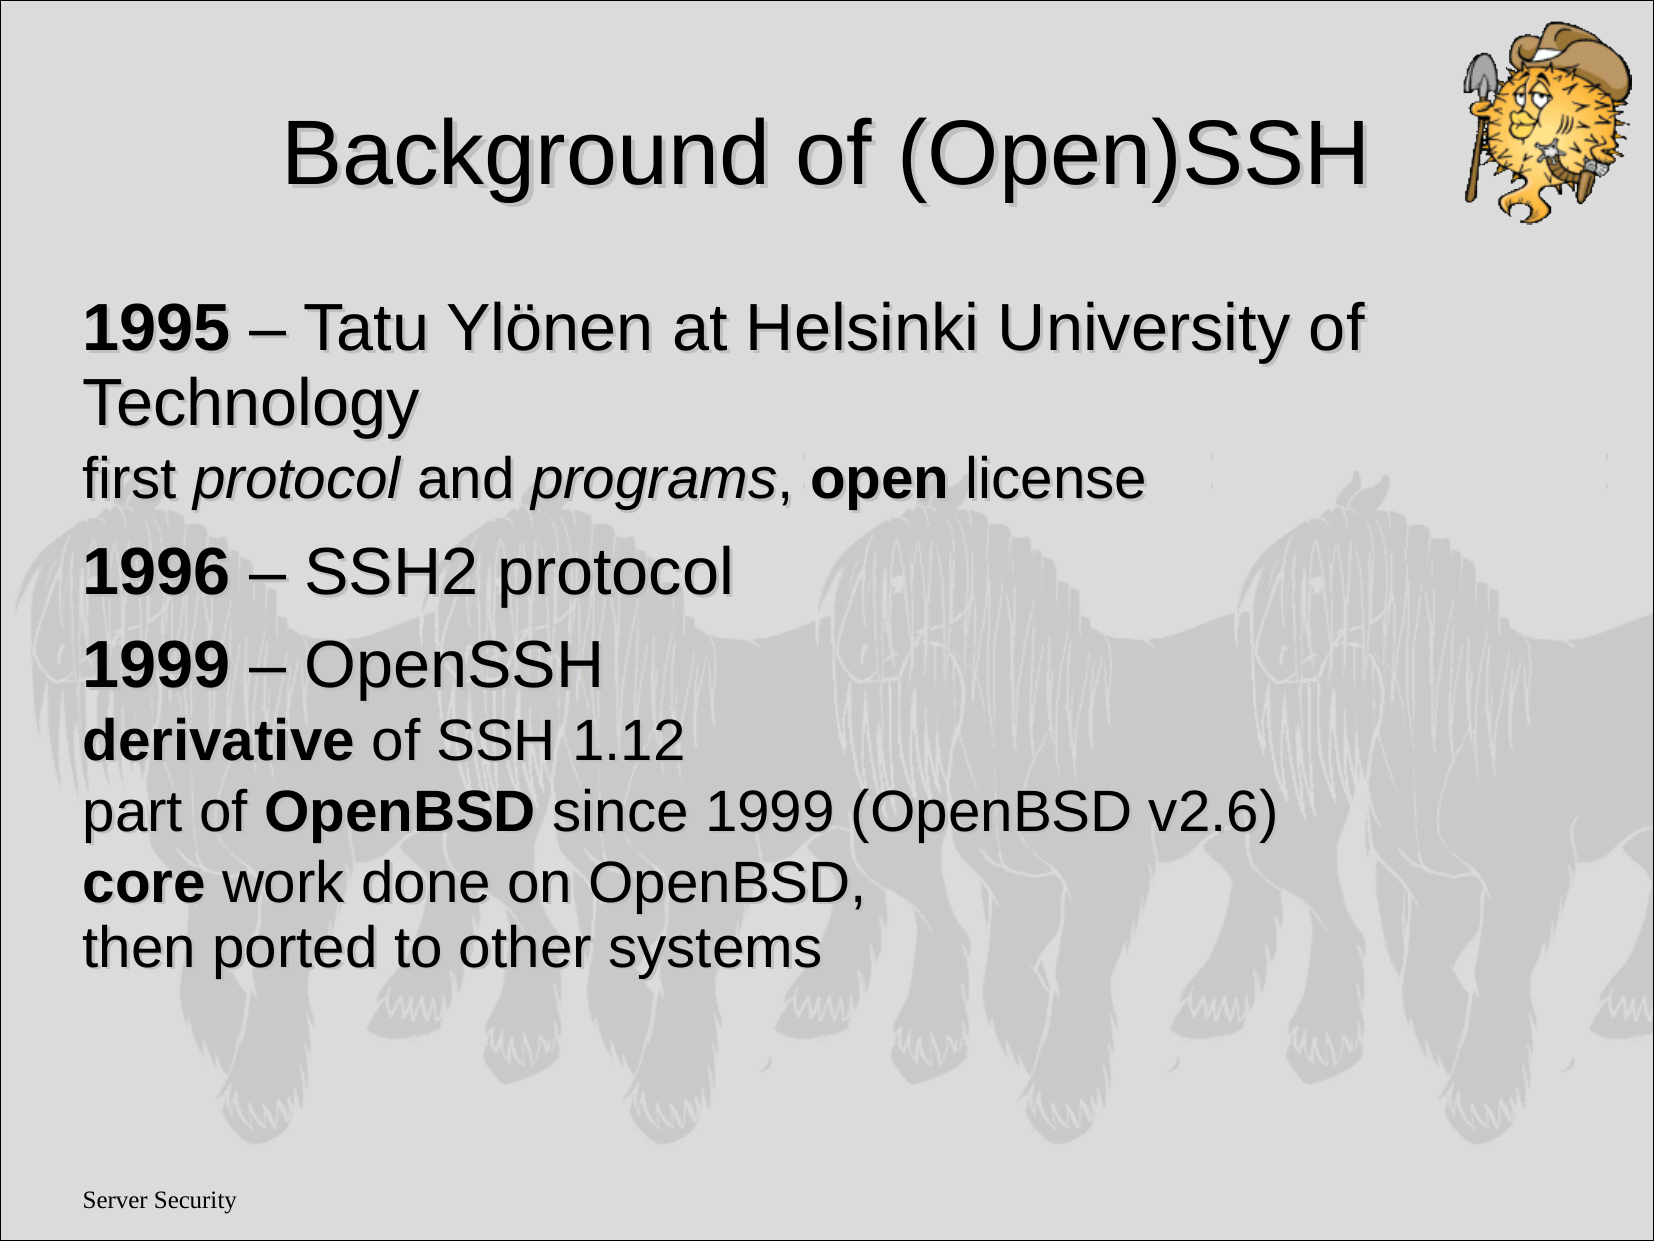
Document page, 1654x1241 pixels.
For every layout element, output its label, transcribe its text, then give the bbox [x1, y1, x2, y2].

title Background of (Open)SSH [82, 49, 1571, 257]
list 1995 – Tatu Ylönen at Helsinki University of Technology first protocol and programs, open license 1996 – SSH2 protocol 1999 – OpenSSH derivative of SSH 1.12 part of OpenBSD since 1999 (OpenBSD v2.6) core work done on OpenBSD, then ported to other systems [82, 290, 1571, 1109]
picture [1462, 20, 1632, 225]
